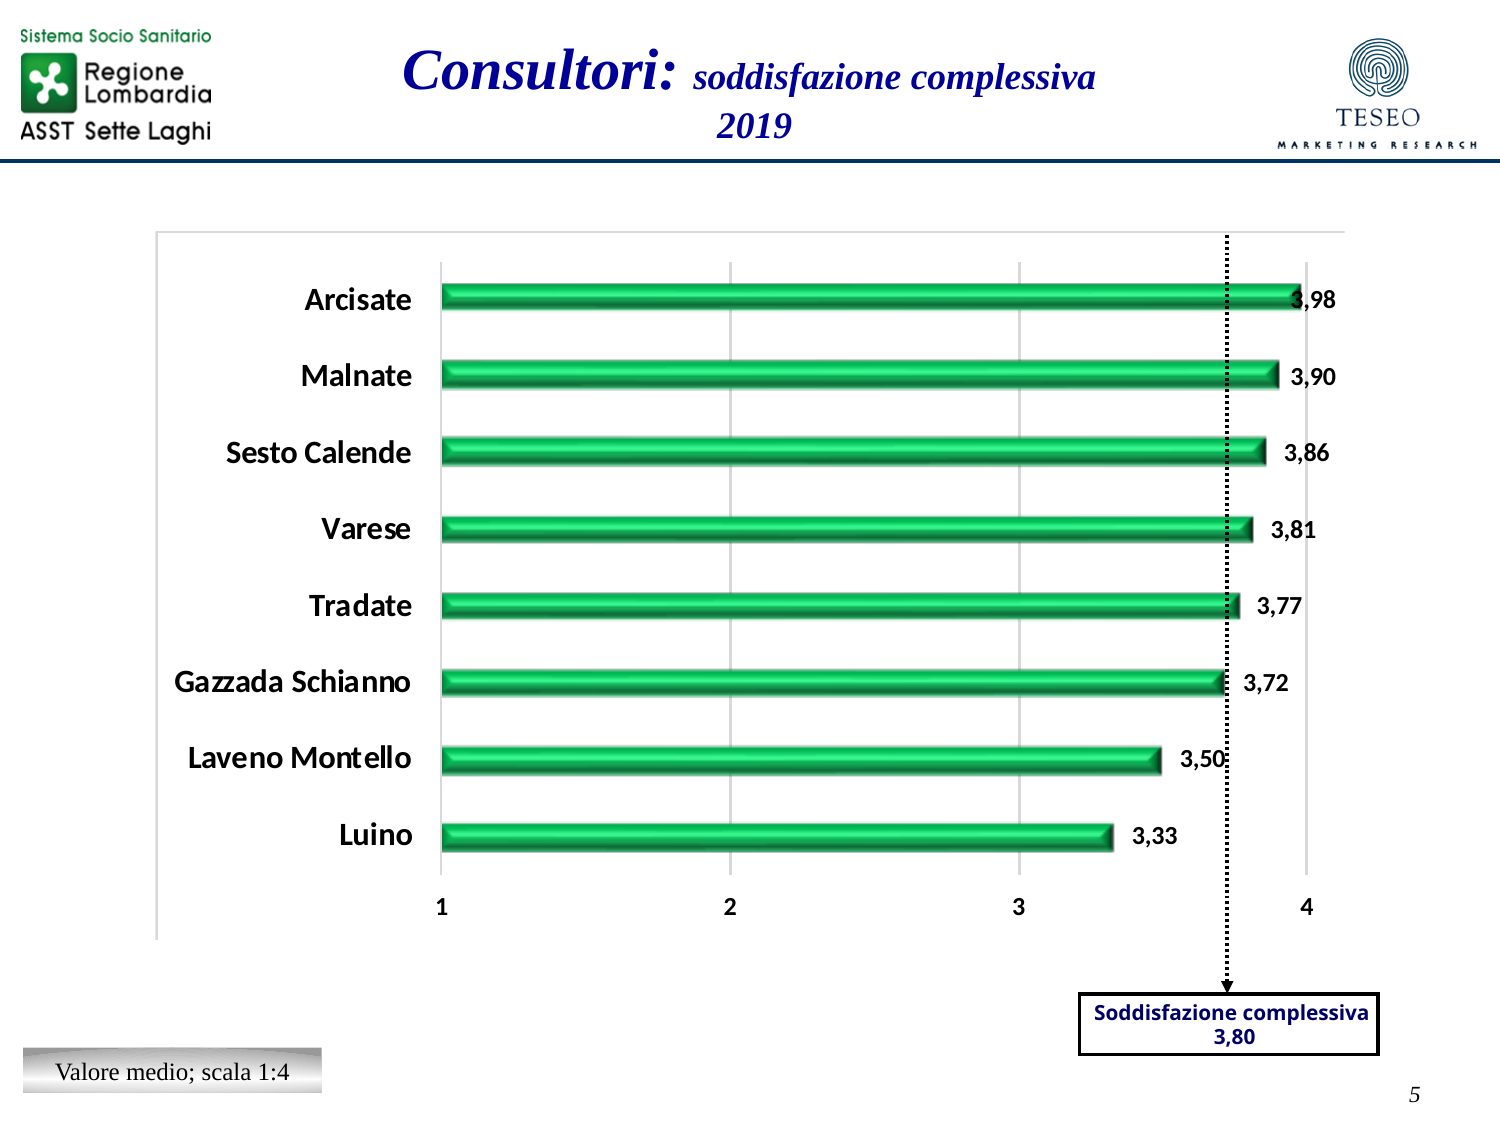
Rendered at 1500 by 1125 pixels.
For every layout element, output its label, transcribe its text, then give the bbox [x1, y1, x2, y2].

text_box Valore medio; scala 1:4 [23, 1047, 322, 1093]
text_box Consultori: soddisfazione complessiva 2019 [206, 25, 1294, 151]
picture [21, 26, 206, 148]
text_box Soddisfazione complessiva 3,80 [1079, 993, 1379, 1055]
picture [1294, 30, 1481, 149]
picture [155, 230, 1345, 940]
